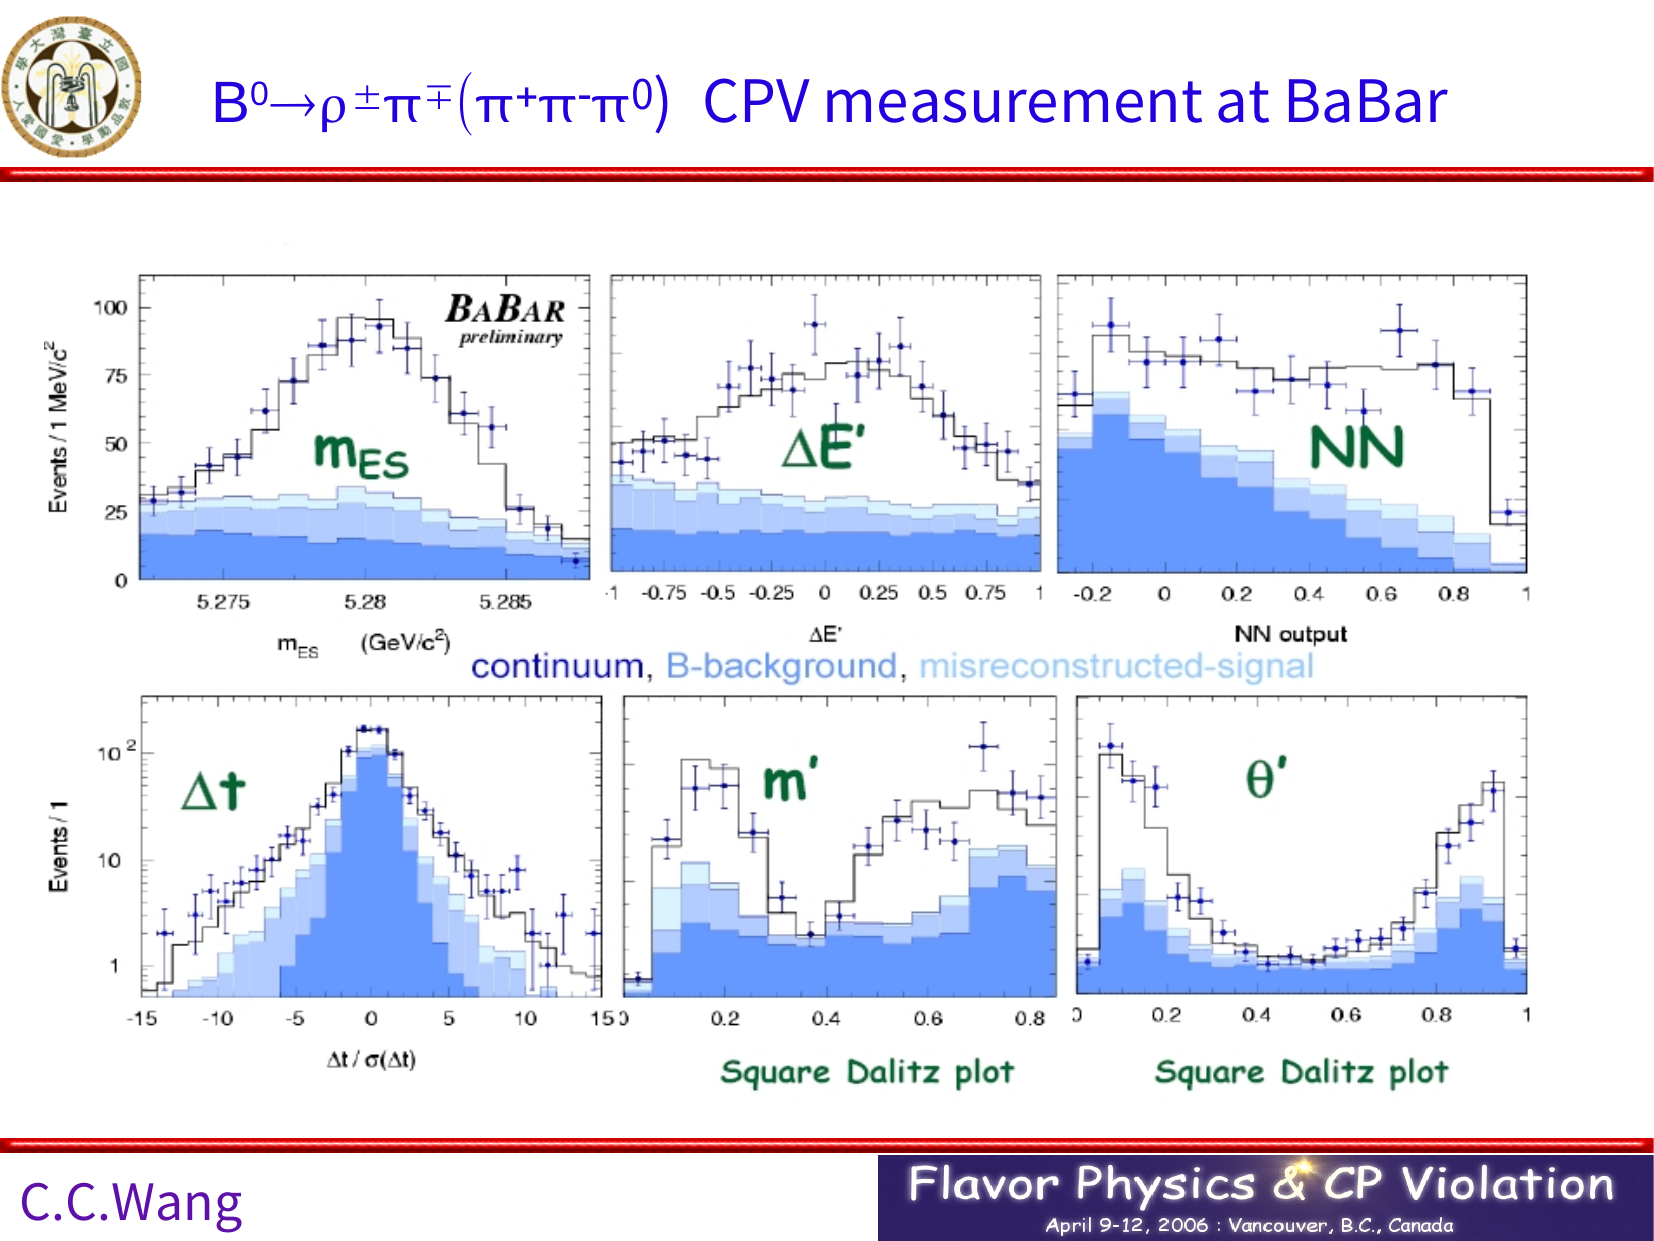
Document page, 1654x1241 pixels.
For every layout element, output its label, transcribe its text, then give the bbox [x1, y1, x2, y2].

picture [44, 192, 1533, 1102]
picture [0, 15, 143, 159]
title B0±∓(+-0) CPV measurement at BaBar [140, 22, 1520, 173]
picture [878, 1155, 1654, 1241]
picture [0, 167, 1654, 182]
picture [0, 1138, 1654, 1153]
